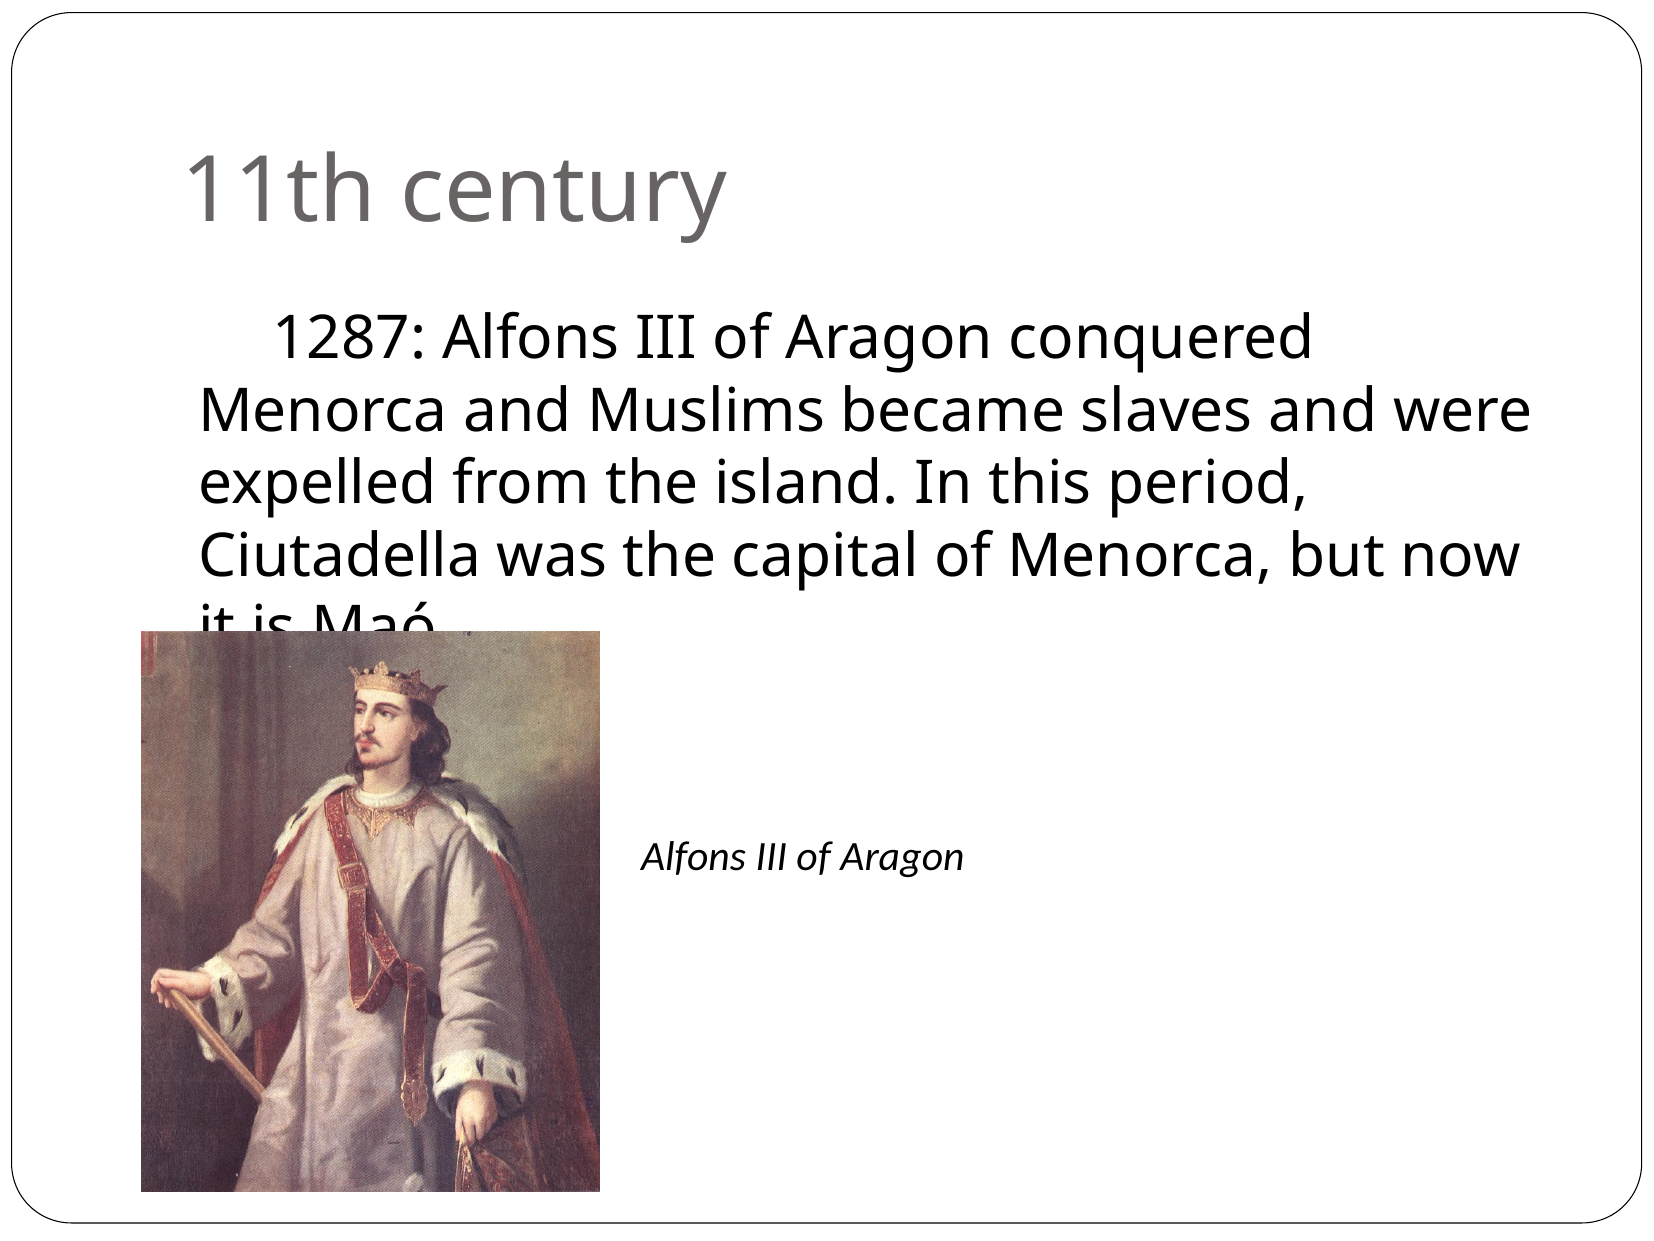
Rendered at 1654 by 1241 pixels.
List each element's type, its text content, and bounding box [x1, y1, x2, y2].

picture [141, 631, 600, 1192]
list 1287: Alfons III of Aragon conquered Menorca and Muslims became slaves and were expelled from the island. In this period, Ciutadella was the capital of Menorca, but now it is Maó. [82, 290, 1571, 1109]
title 11th century [165, 49, 1571, 257]
text_box Alfons III of Aragon [626, 821, 980, 886]
